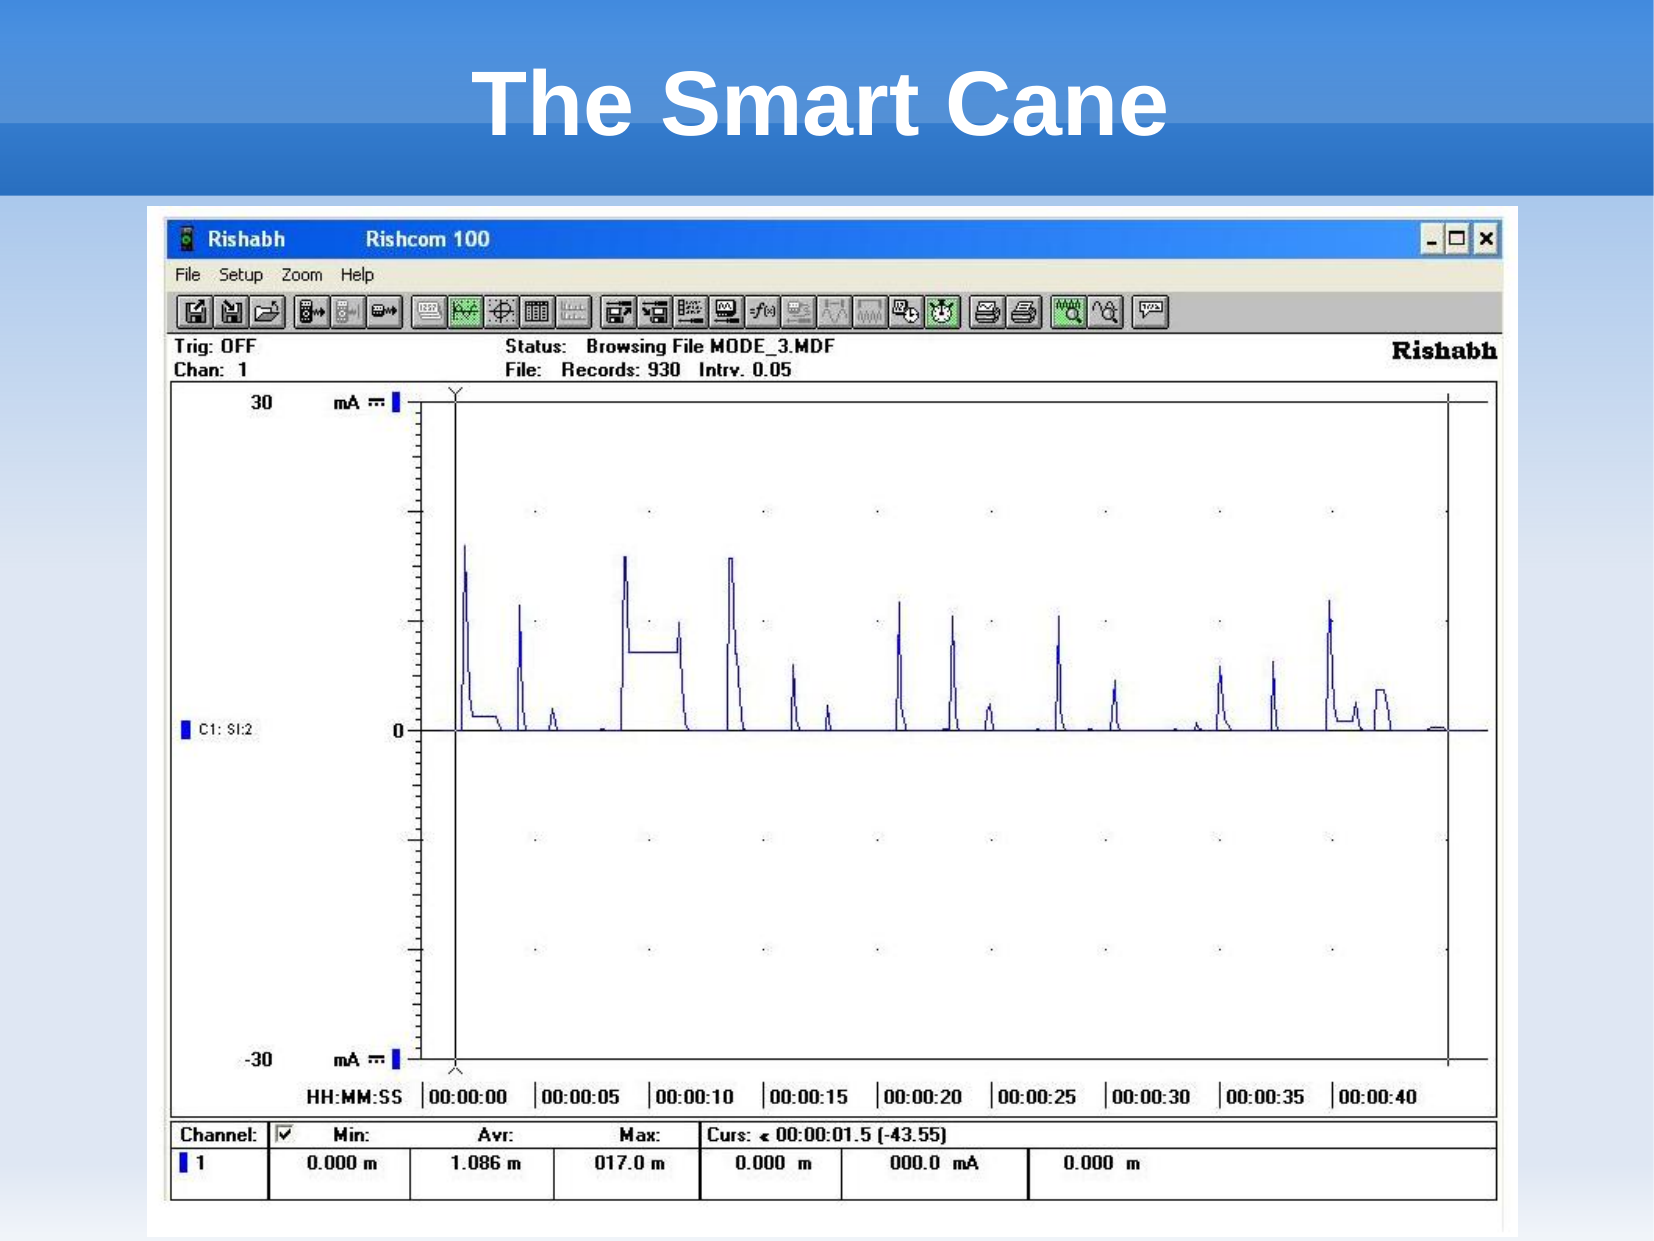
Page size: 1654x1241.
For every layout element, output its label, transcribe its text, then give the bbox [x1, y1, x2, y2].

picture [0, 0, 1654, 1241]
title The Smart Cane [76, 7, 1565, 200]
